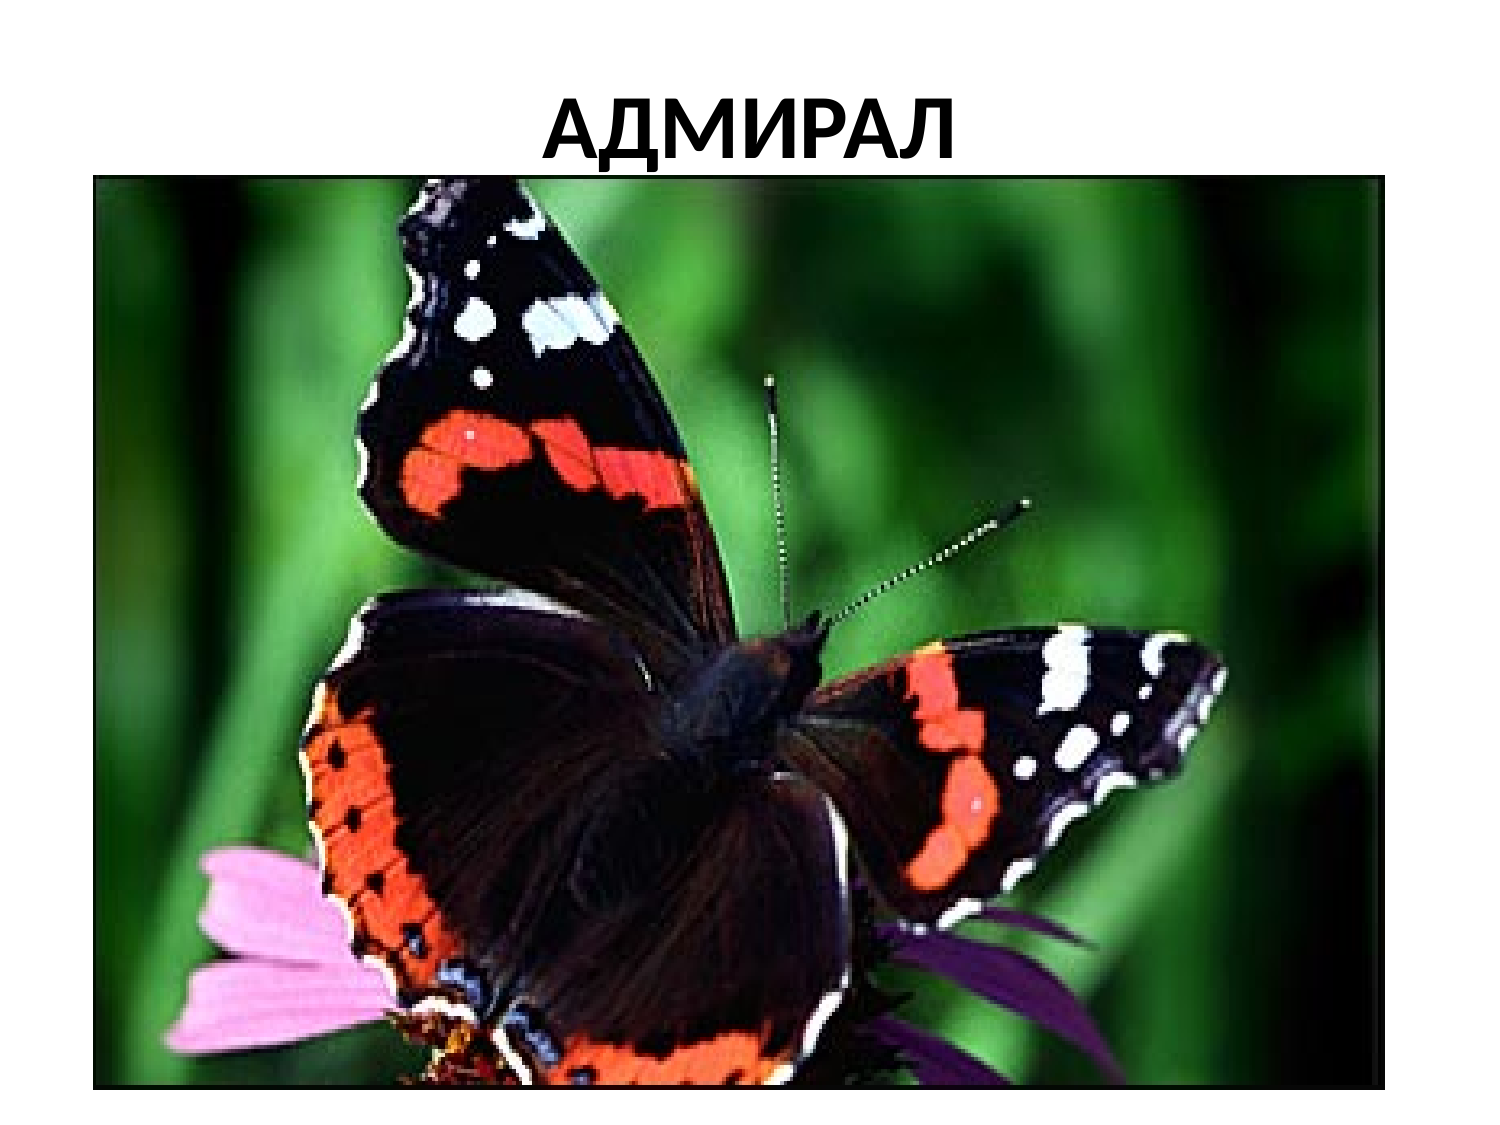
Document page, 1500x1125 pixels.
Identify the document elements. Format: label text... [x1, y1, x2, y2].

picture [93, 175, 1385, 1090]
text_box АДМИРАЛ [75, 45, 1426, 200]
